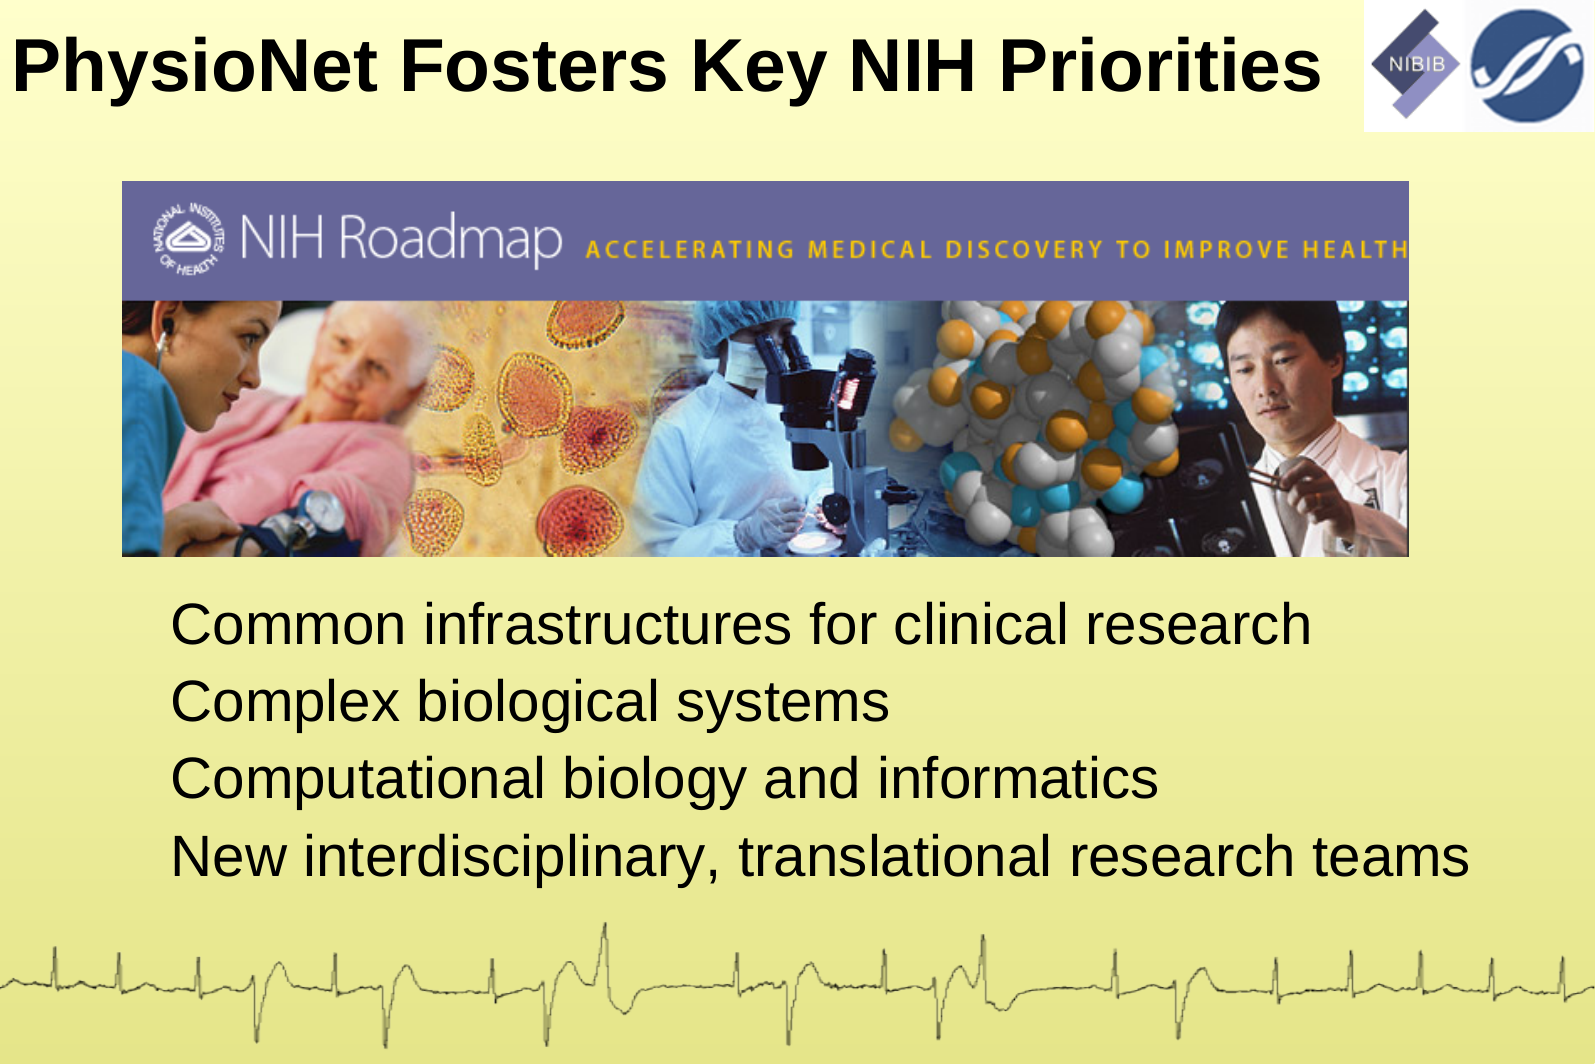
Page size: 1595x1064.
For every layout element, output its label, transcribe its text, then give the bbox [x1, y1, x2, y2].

picture [122, 181, 1409, 557]
picture [0, 913, 1595, 1064]
list Common infrastructures for clinical research Complex biological systems Computational biology and informatics New interdisciplinary, translational research teams [122, 591, 1535, 995]
picture [1364, 0, 1595, 132]
title PhysioNet Fosters Key NIH Priorities [0, 6, 1433, 132]
